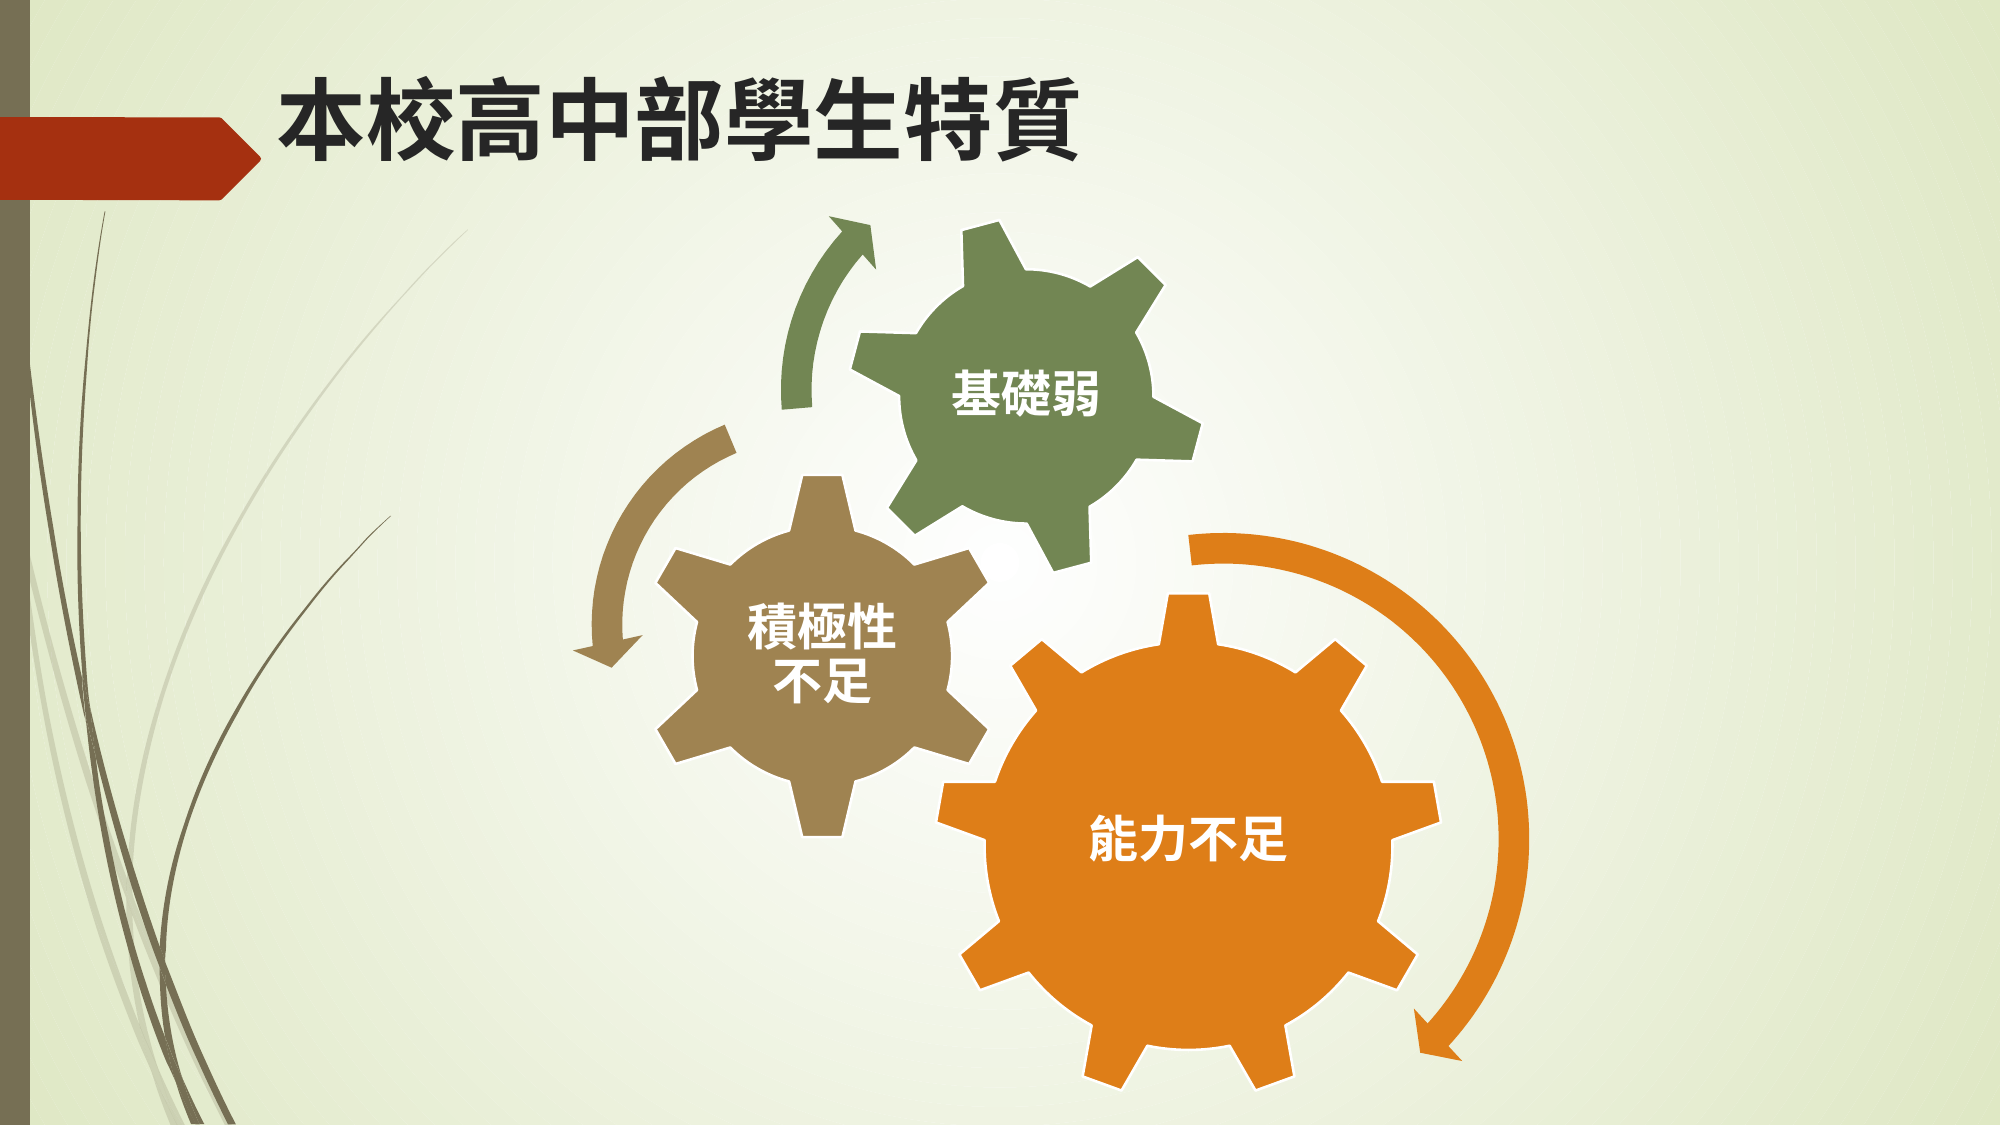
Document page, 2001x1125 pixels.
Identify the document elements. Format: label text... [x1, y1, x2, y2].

text_box 能力不足 [935, 593, 1442, 1091]
text_box 基礎弱 [849, 219, 1203, 573]
text_box [781, 216, 877, 410]
text_box [1188, 532, 1530, 1062]
title 本校高中部學生特質 [261, 56, 1127, 267]
text_box 積極性不足 [655, 474, 990, 838]
text_box [572, 424, 737, 668]
title 本校高中部學生特質 [854, 256, 872, 267]
